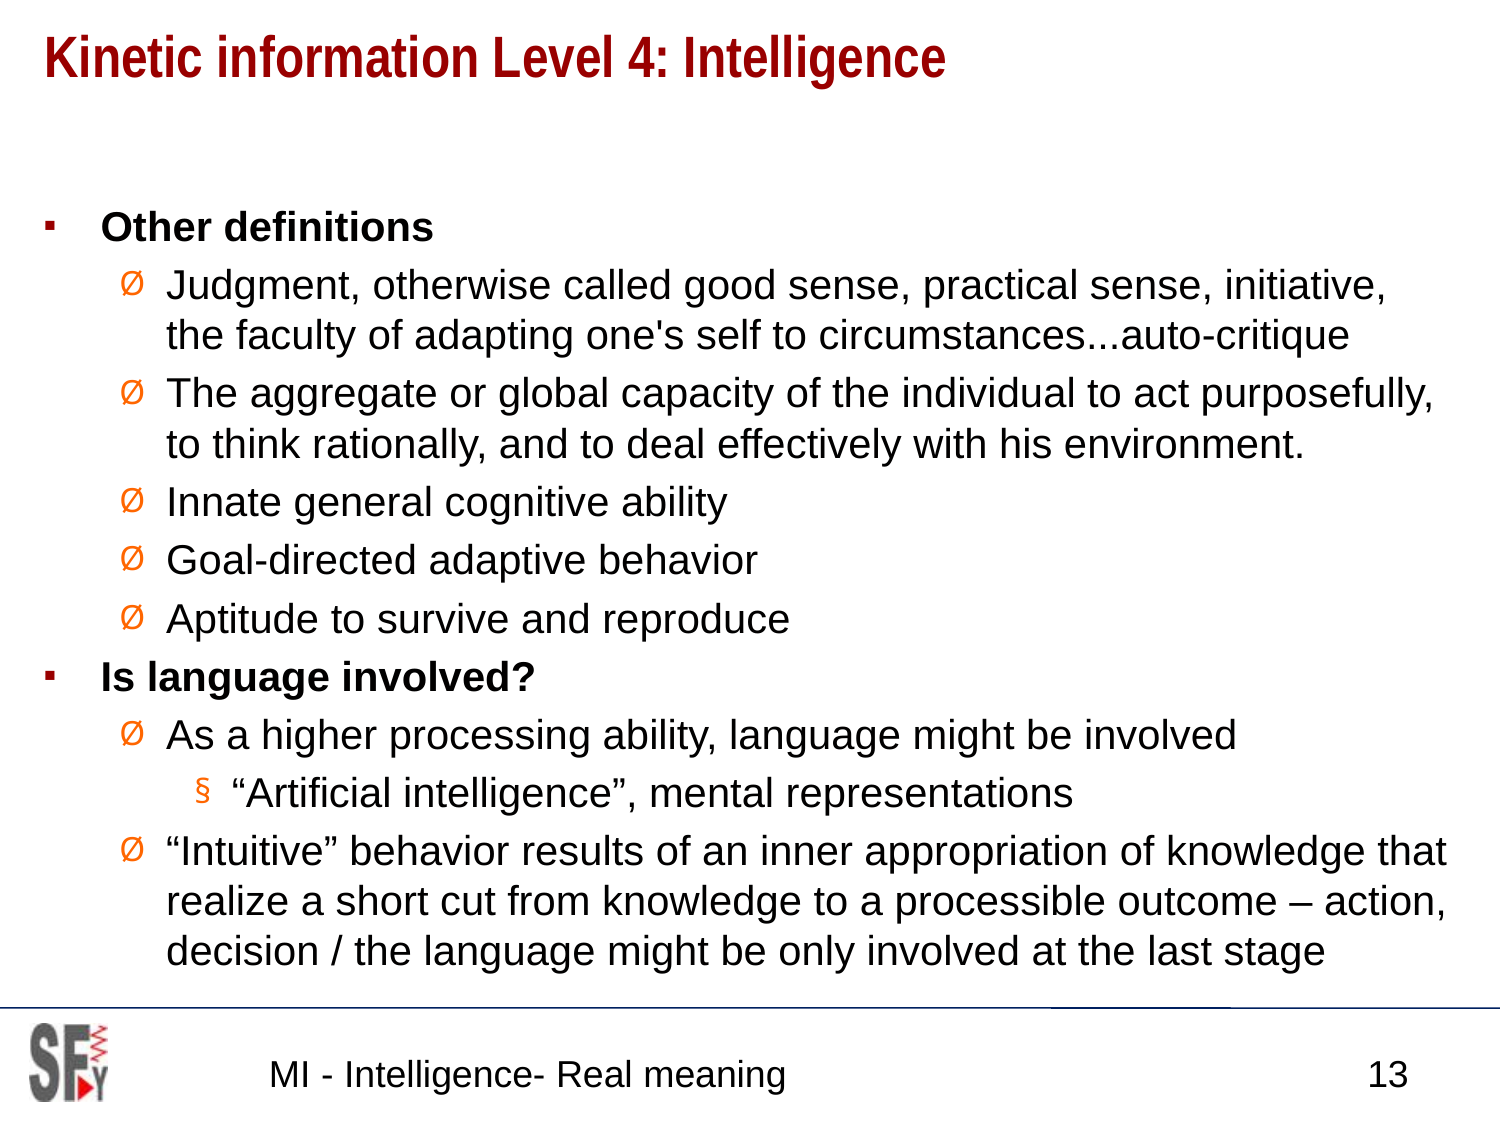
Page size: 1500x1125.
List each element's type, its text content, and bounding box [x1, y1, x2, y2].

picture [29, 1023, 108, 1102]
footer MI - Intelligence- Real meaning [253, 1034, 1336, 1103]
slide_number <numéro> [1352, 1034, 1490, 1103]
list Other definitions Judgment, otherwise called good sense, practical sense, initiative, the faculty of adapting one's self to circumstances...auto-critique The aggregate or global capacity of the individual to act purposefully, to think rationally, and to deal effectively with his environment. Innate general cognitive ability Goal-directed adaptive behavior Aptitude to survive and reproduce Is language involved? As a higher processing ability, language might be involved “Artificial intelligence”, mental representations “Intuitive” behavior results of an inner appropriation of knowledge that realize a short cut from knowledge to a processible outcome – action, decision / the language might be only involved at the last stage [29, 184, 1471, 988]
title Kinetic information Level 4: Intelligence [29, 12, 1471, 138]
